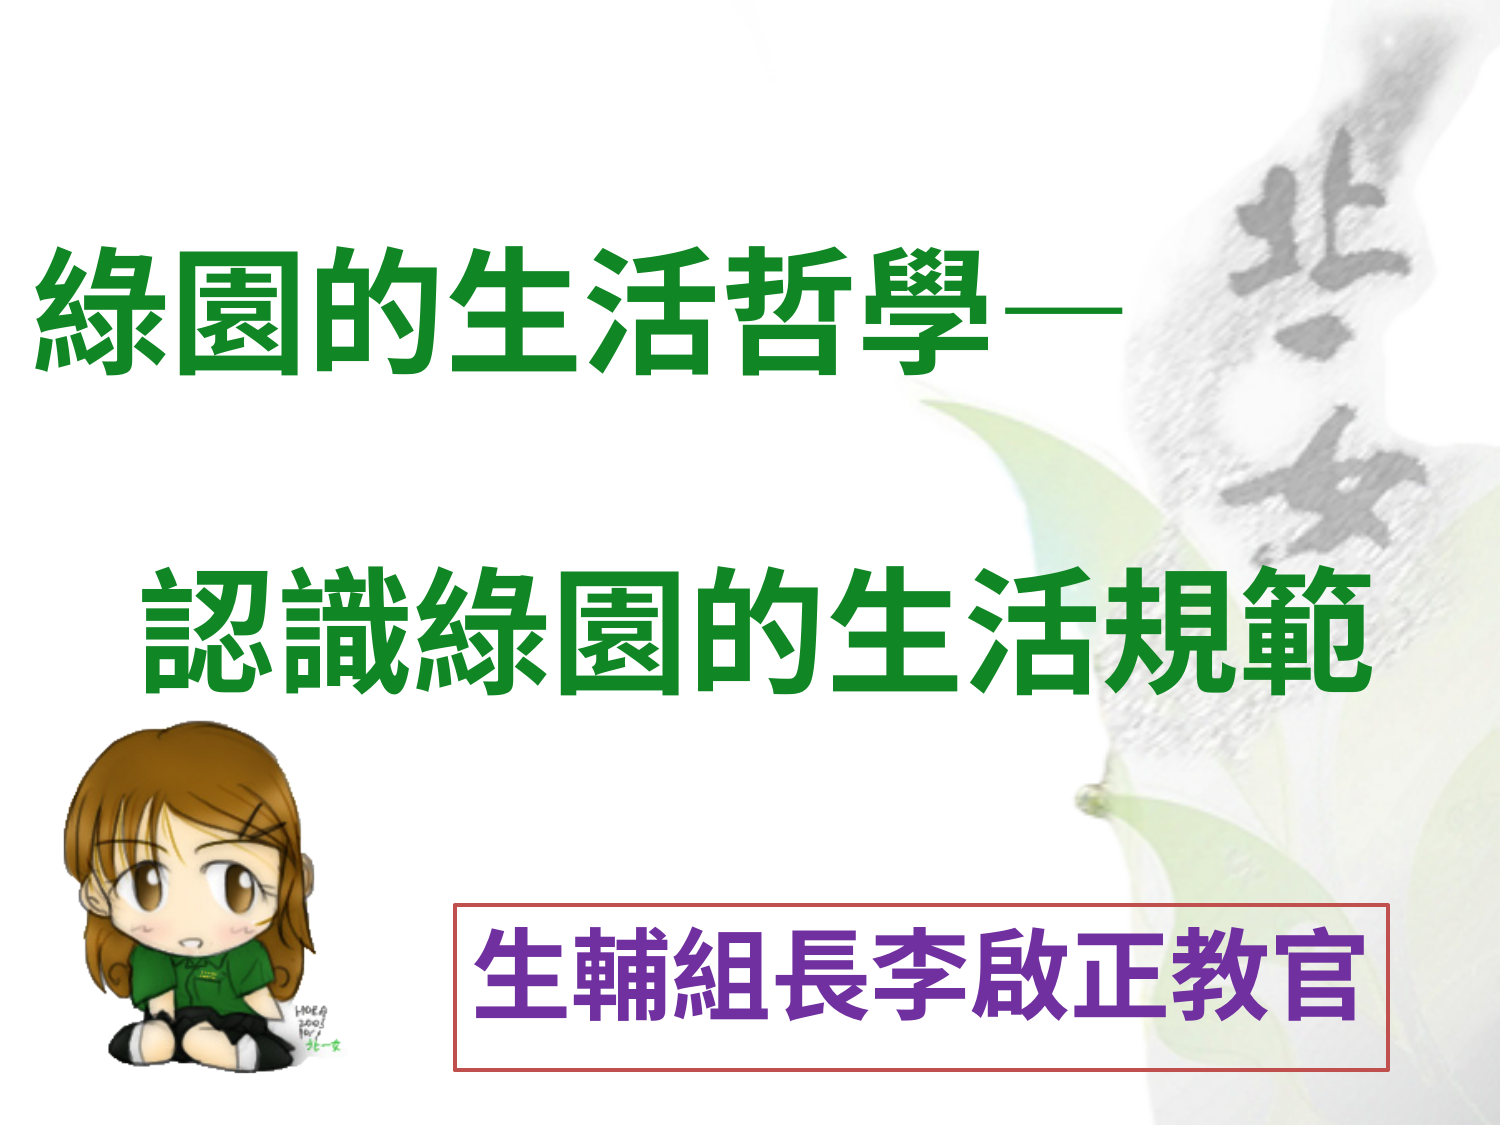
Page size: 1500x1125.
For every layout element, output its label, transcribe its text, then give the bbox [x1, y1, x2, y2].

picture [29, 701, 361, 1115]
subtitle 生輔組長李啟正教官 [454, 904, 1388, 1071]
text_box 認識綠園的生活規範 [124, 539, 1392, 719]
title 綠園的生活哲學— [17, 196, 1293, 421]
picture [620, 0, 1500, 1125]
